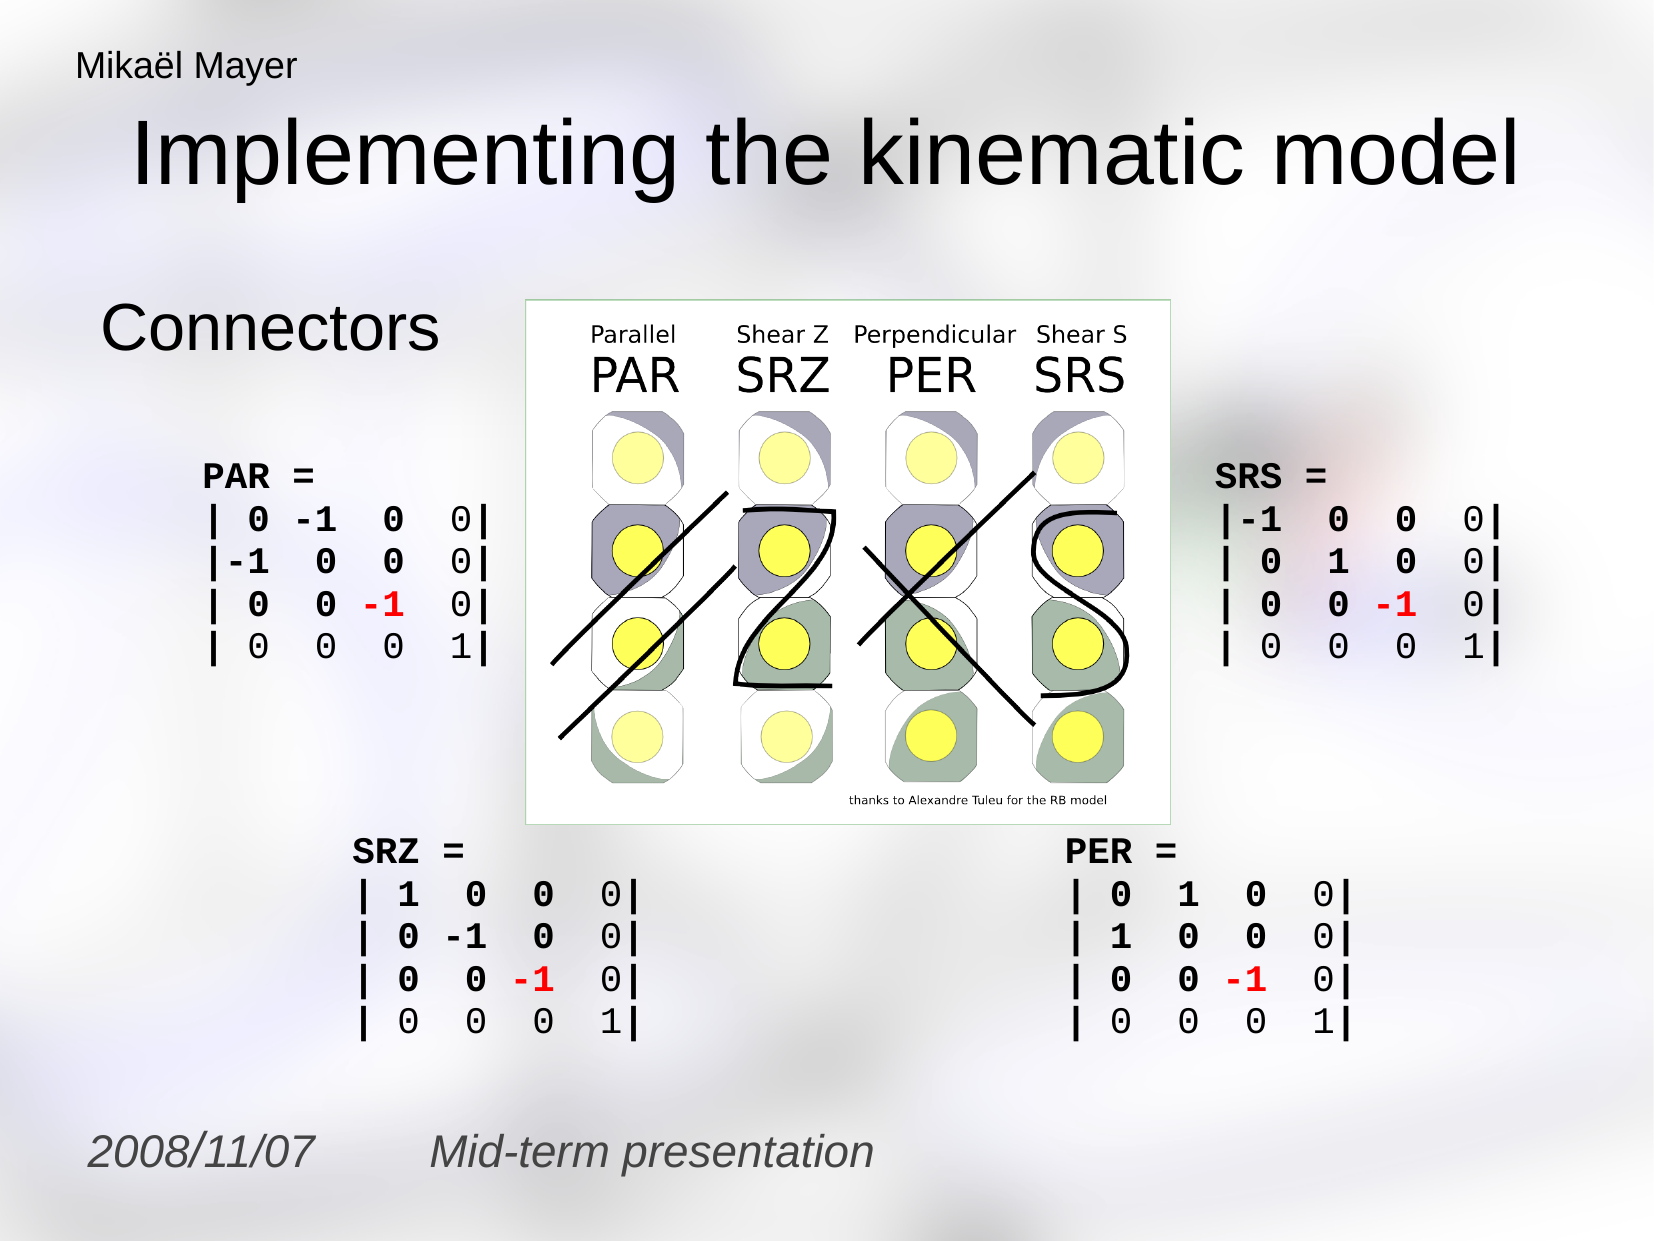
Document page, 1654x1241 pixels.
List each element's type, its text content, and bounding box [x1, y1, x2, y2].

picture [0, 0, 1654, 1241]
text_box SRZ = | 1 0 0 0| | 0 -1 0 0| | 0 0 -1 0| | 0 0 0 1| [337, 825, 751, 1088]
text_box SRS = |-1 0 0 0| | 0 1 0 0| | 0 0 -1 0| | 0 0 0 1| [1200, 450, 1576, 713]
title Implementing the kinematic model [82, 49, 1571, 257]
text_box 2008/11/07 Mid-term presentation [50, 1124, 913, 1178]
text_box PER = | 0 1 0 0| | 1 0 0 0| | 0 0 -1 0| | 0 0 0 1| [1050, 825, 1463, 1088]
list Connectors [82, 290, 563, 376]
text_box Mikaël Mayer [60, 37, 376, 113]
text_box PAR = | 0 -1 0 0| |-1 0 0 0| | 0 0 -1 0| | 0 0 0 1| [187, 450, 526, 713]
